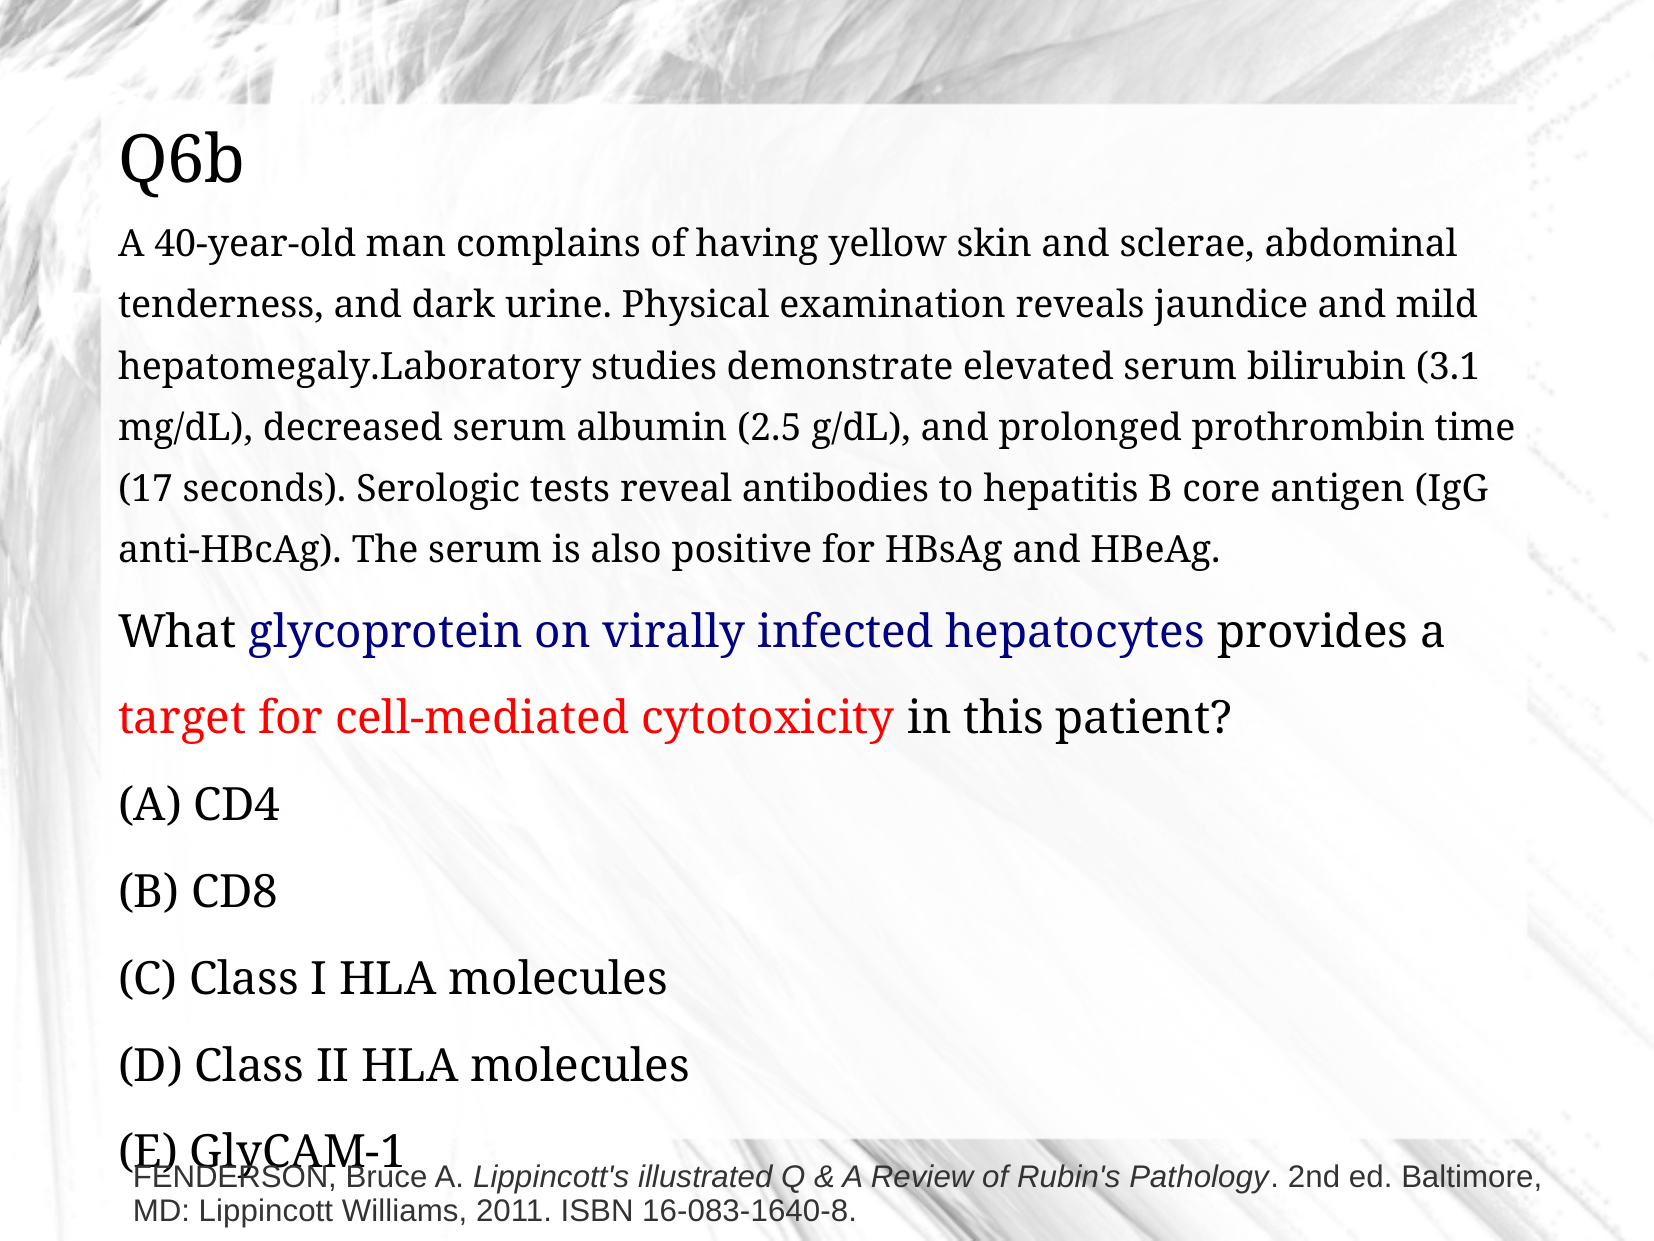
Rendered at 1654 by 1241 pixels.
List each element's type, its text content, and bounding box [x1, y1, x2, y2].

picture [0, 0, 1654, 1241]
list A 40-year-old man complains of having yellow skin and sclerae, abdominal tenderness, and dark urine. Physical examination reveals jaundice and mild hepatomegaly.Laboratory studies demonstrate elevated serum bilirubin (3.1 mg/dL), decreased serum albumin (2.5 g/dL), and prolonged prothrombin time (17 seconds). Serologic tests reveal antibodies to hepatitis B core antigen (IgG anti-HBcAg). The serum is also positive for HBsAg and HBeAg. What glycoprotein on virally infected hepatocytes provides a target for cell-mediated cytotoxicity in this patient? (A) CD4 (B) CD8 (C) Class I HLA molecules (D) Class II HLA molecules (E) GlyCAM-1 [118, 206, 1565, 1139]
text_box FENDERSON, Bruce A. Lippincott's illustrated Q & A Review of Rubin's Pathology. 2nd ed. Baltimore, MD: Lippincott Williams, 2011. ISBN 16-083-1640-8. [118, 1151, 1565, 1236]
title Q6b [118, 107, 1506, 206]
